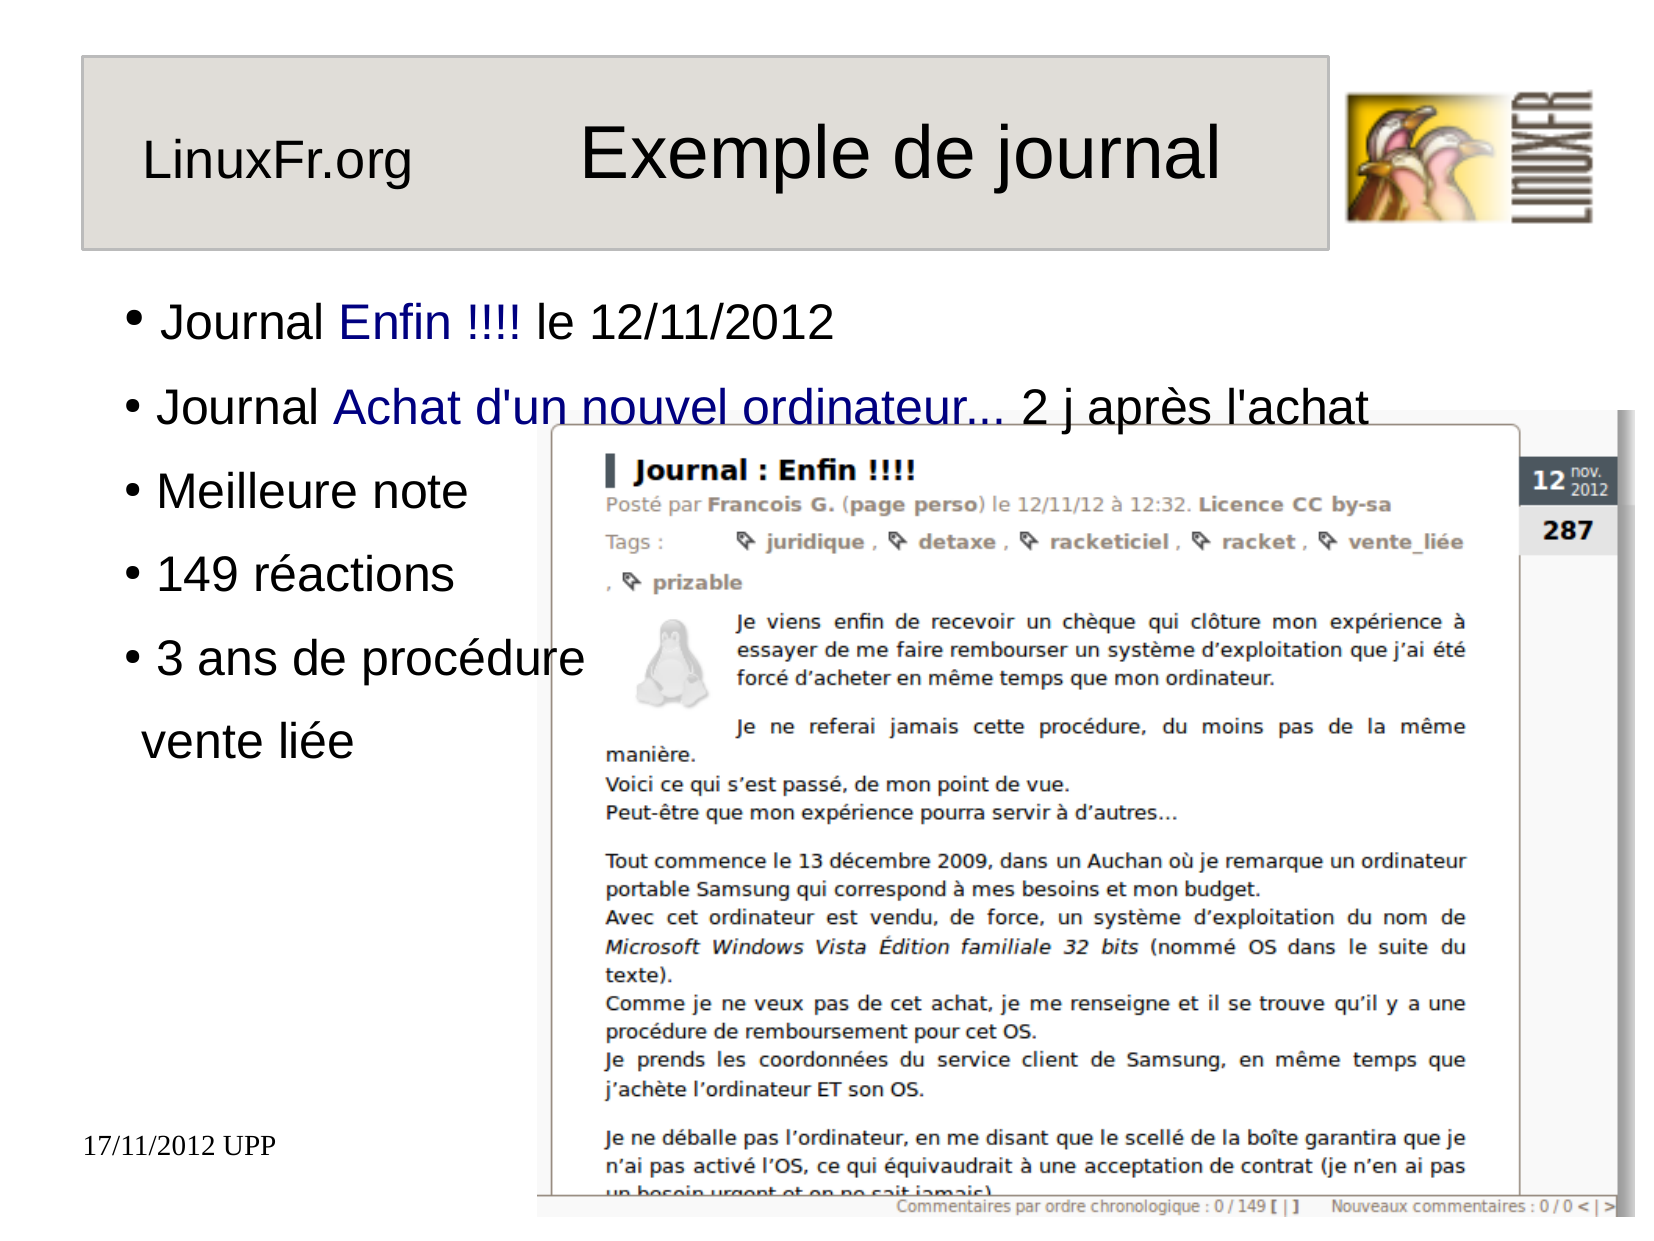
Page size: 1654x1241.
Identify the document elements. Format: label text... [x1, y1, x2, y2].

text_box Journal Enfin !!!! le 12/11/2012 Journal Achat d'un nouvel ordinateur... 2 j après l'achat Meilleure note 149 réactions 3 ans de procédure vente liée [88, 253, 1536, 1058]
picture [1341, 88, 1601, 229]
picture [537, 410, 1635, 1217]
title LinuxFr.org Exemple de journal [82, 56, 1329, 250]
